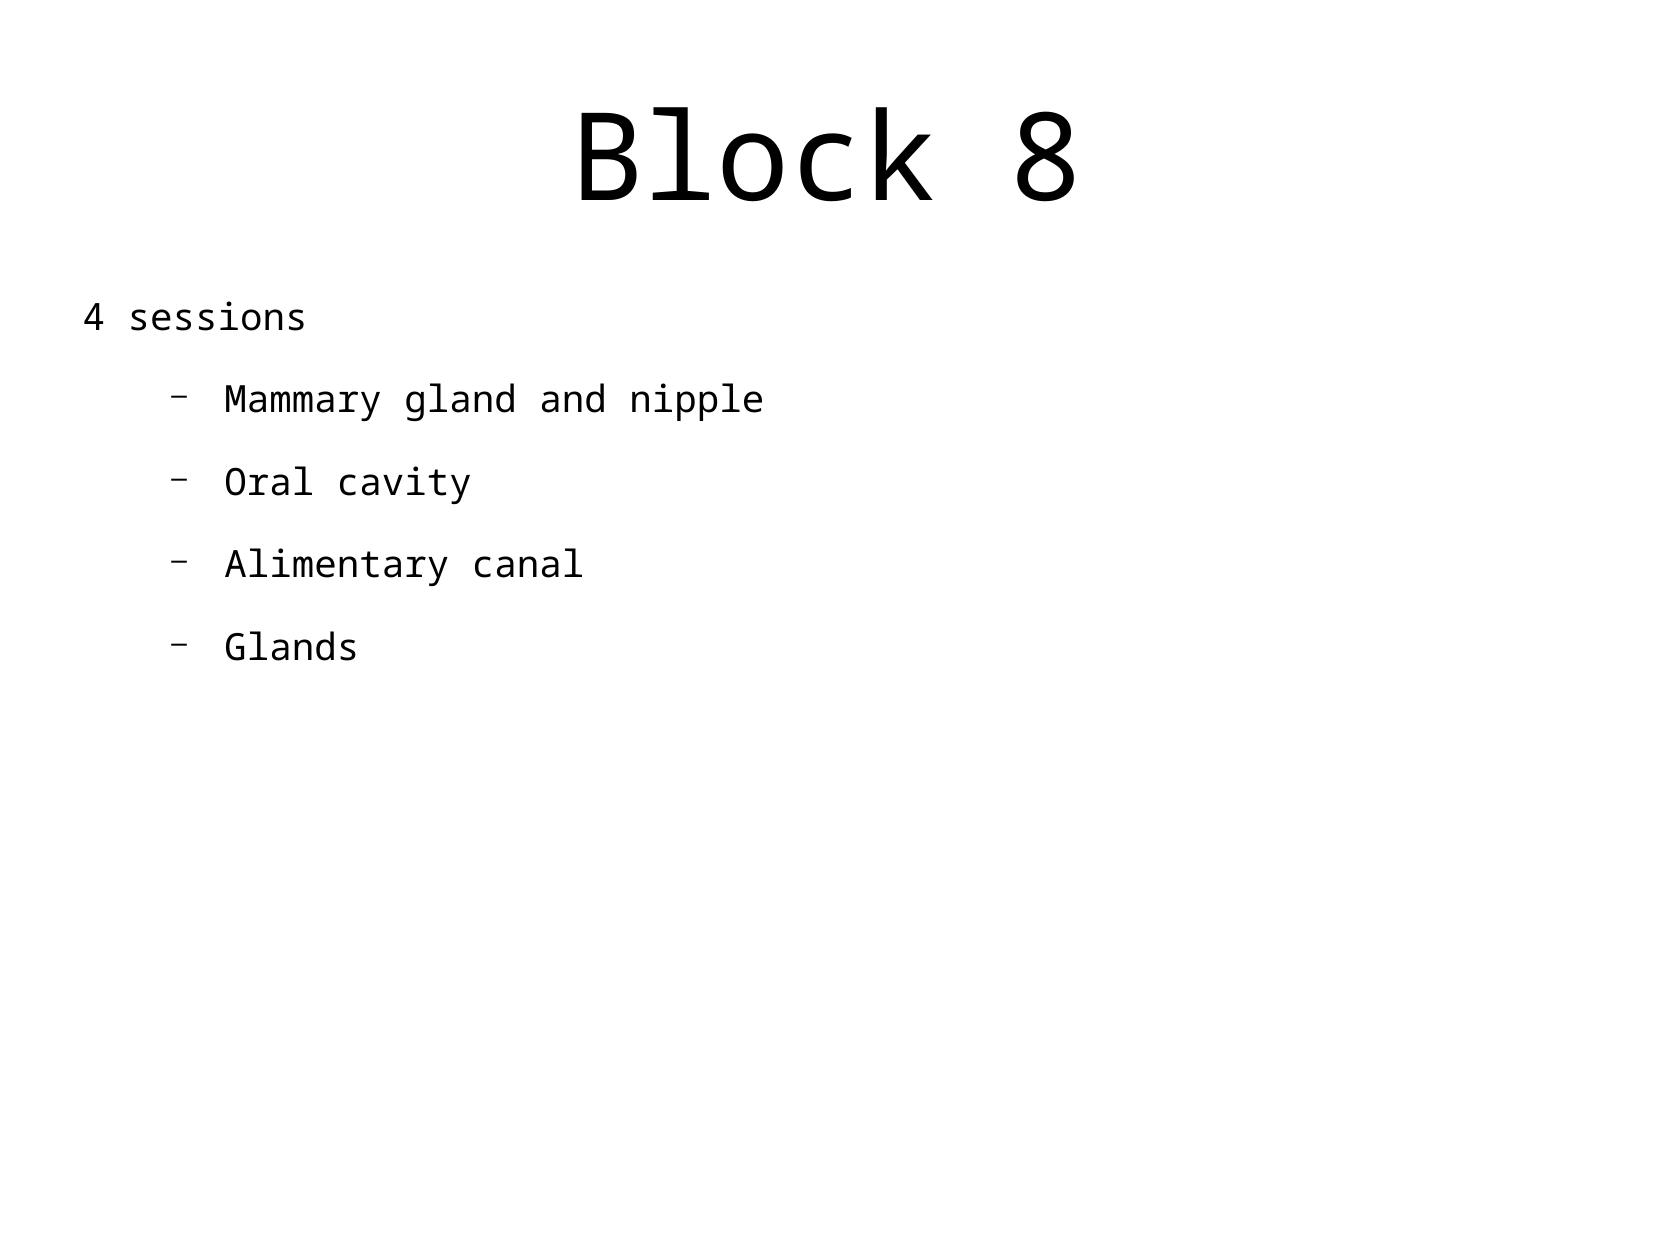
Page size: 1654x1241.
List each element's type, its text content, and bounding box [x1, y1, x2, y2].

list 4 sessions Mammary gland and nipple Oral cavity Alimentary canal Glands [82, 290, 1571, 1010]
title Block 8 [82, 49, 1571, 257]
